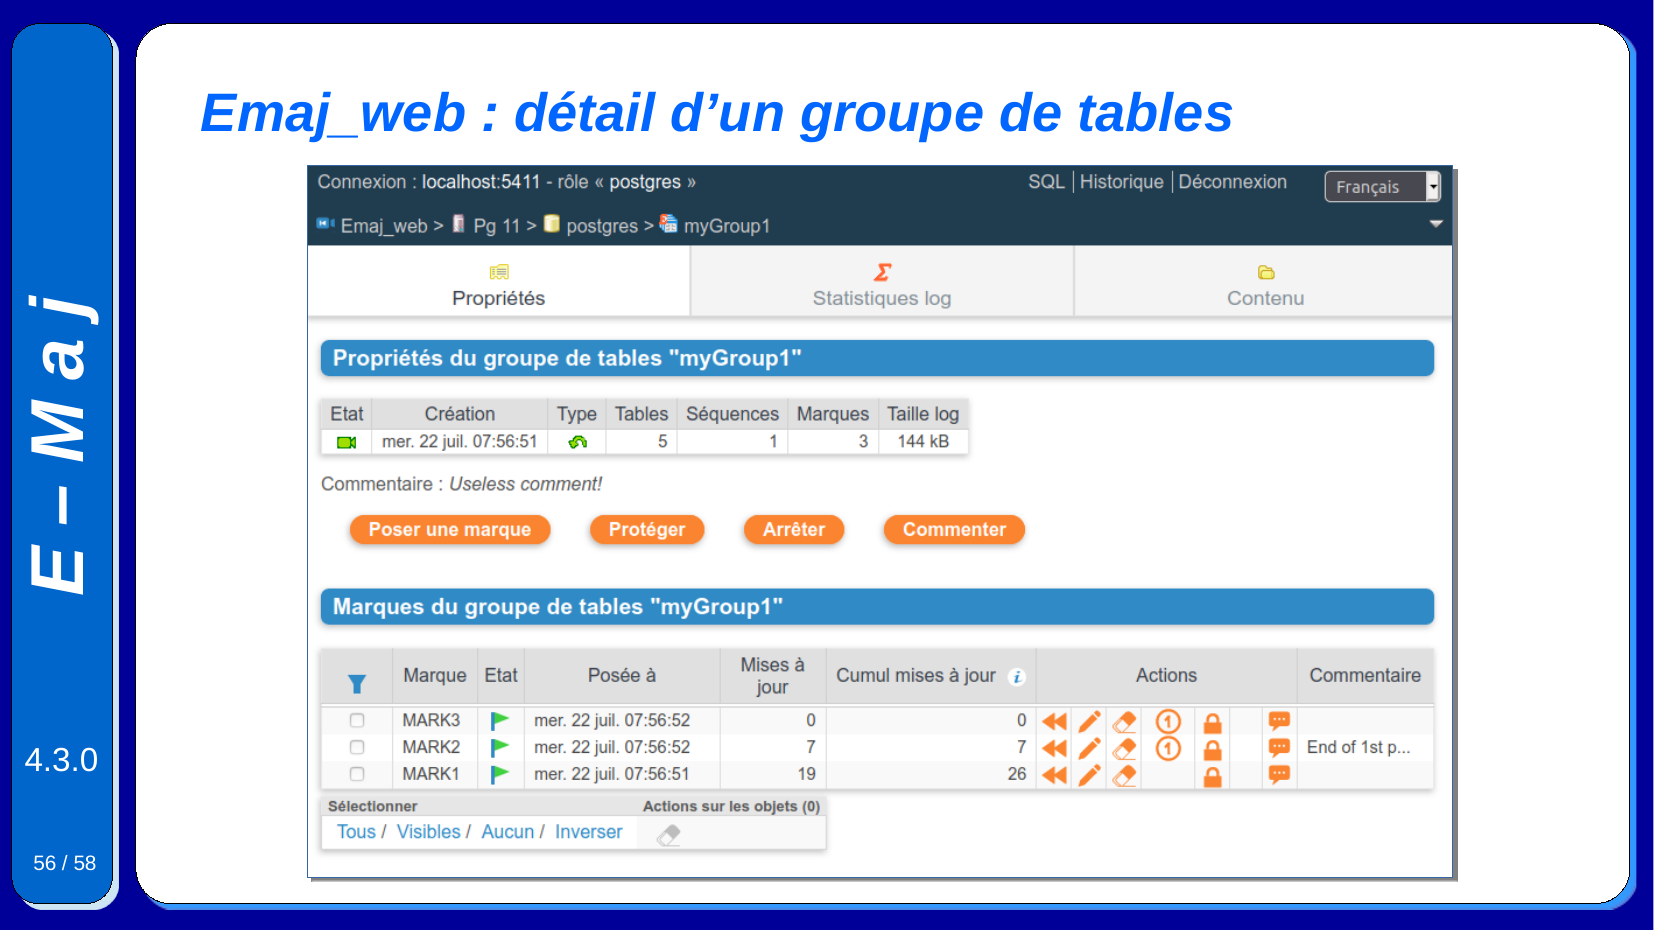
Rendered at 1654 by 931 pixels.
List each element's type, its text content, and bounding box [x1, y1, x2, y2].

title Emaj_web : détail d’un groupe de tables [200, 34, 1575, 191]
picture [307, 165, 1453, 878]
